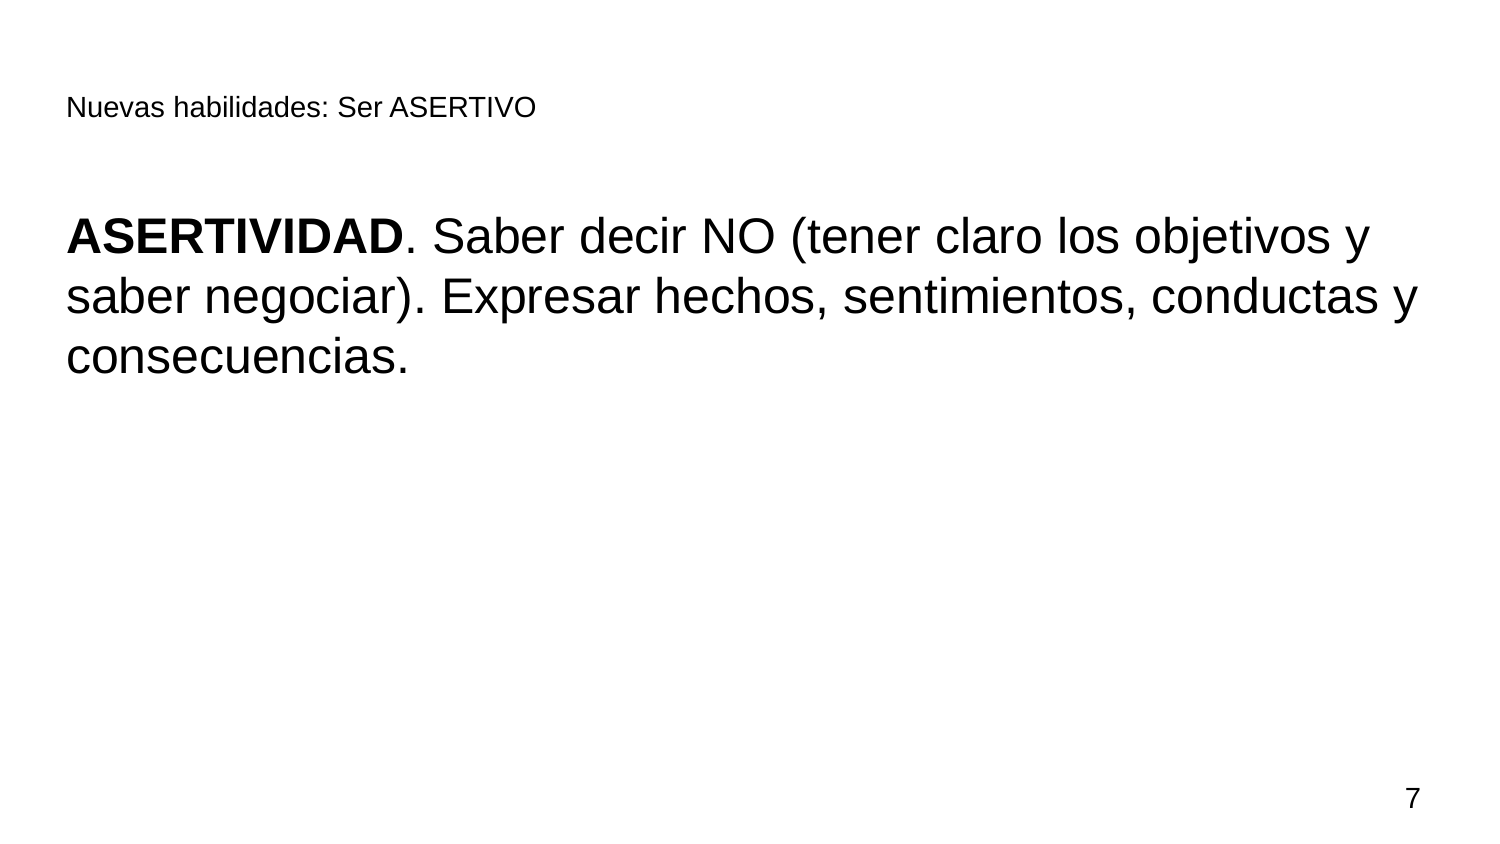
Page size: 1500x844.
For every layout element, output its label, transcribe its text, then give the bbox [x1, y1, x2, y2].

list ASERTIVIDAD. Saber decir NO (tener claro los objetivos y saber negociar). Expresar hechos, sentimientos, conductas y consecuencias. [51, 189, 1449, 750]
slide_number <número> [1389, 764, 1480, 830]
title Nuevas habilidades: Ser ASERTIVO [51, 72, 1449, 167]
